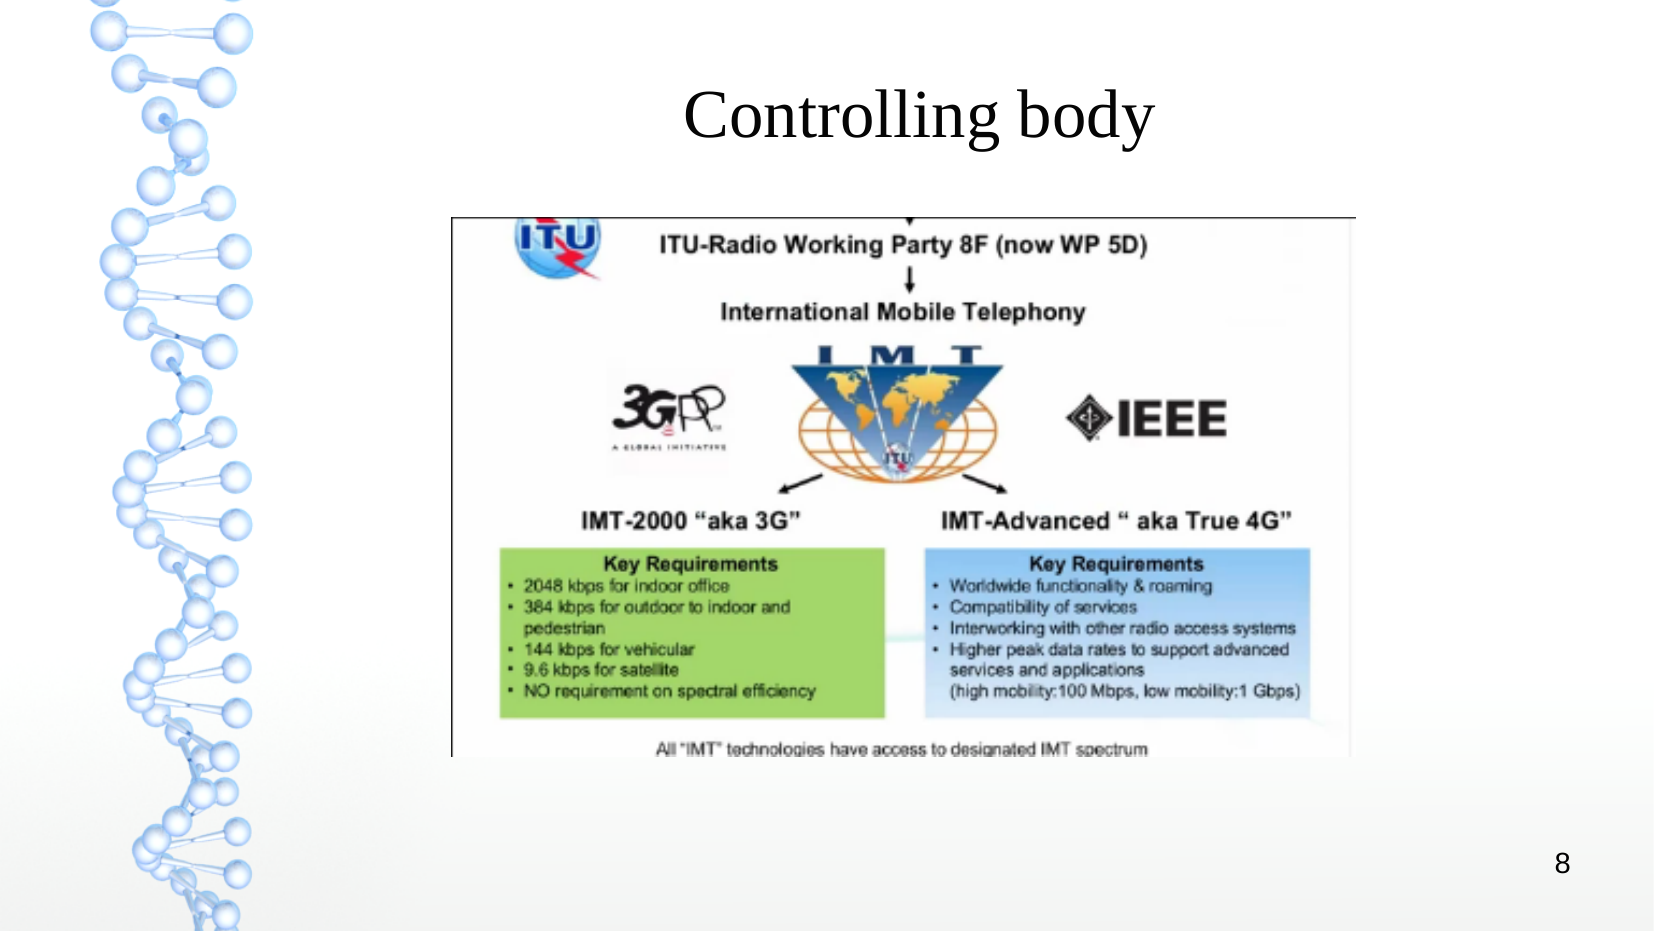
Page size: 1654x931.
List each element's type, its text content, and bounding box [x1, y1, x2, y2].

title Controlling body [269, 37, 1571, 193]
picture [0, 0, 1654, 931]
